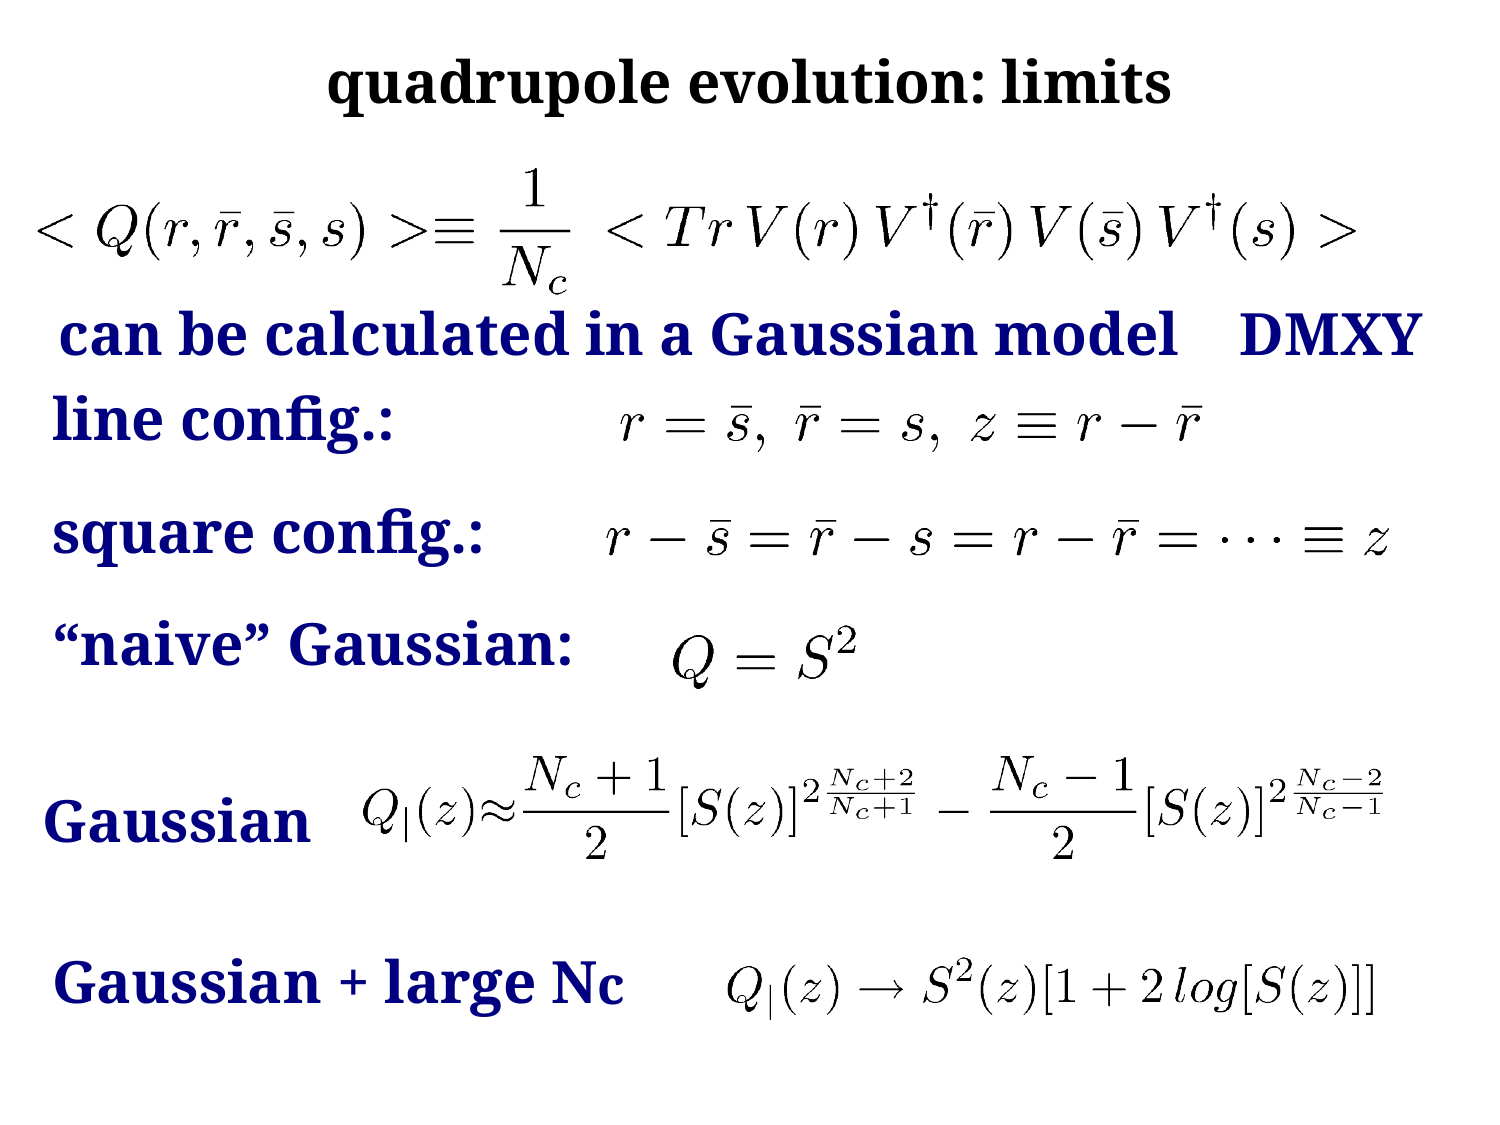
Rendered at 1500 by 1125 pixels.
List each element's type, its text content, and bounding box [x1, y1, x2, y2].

text_box quadrupole evolution: limits [0, 37, 1500, 123]
picture [660, 620, 866, 697]
picture [600, 515, 1400, 563]
text_box Gaussian [27, 777, 352, 863]
picture [718, 952, 1383, 1023]
text_box Gaussian + large Nc [37, 937, 831, 1027]
text_box square config.: [37, 487, 563, 573]
text_box can be calculated in a Gaussian model DMXY [43, 290, 1463, 376]
picture [614, 401, 1210, 460]
picture [352, 752, 1388, 863]
text_box line config.: [37, 375, 422, 460]
text_box “naive” Gaussian: [37, 600, 632, 685]
picture [28, 160, 1376, 300]
